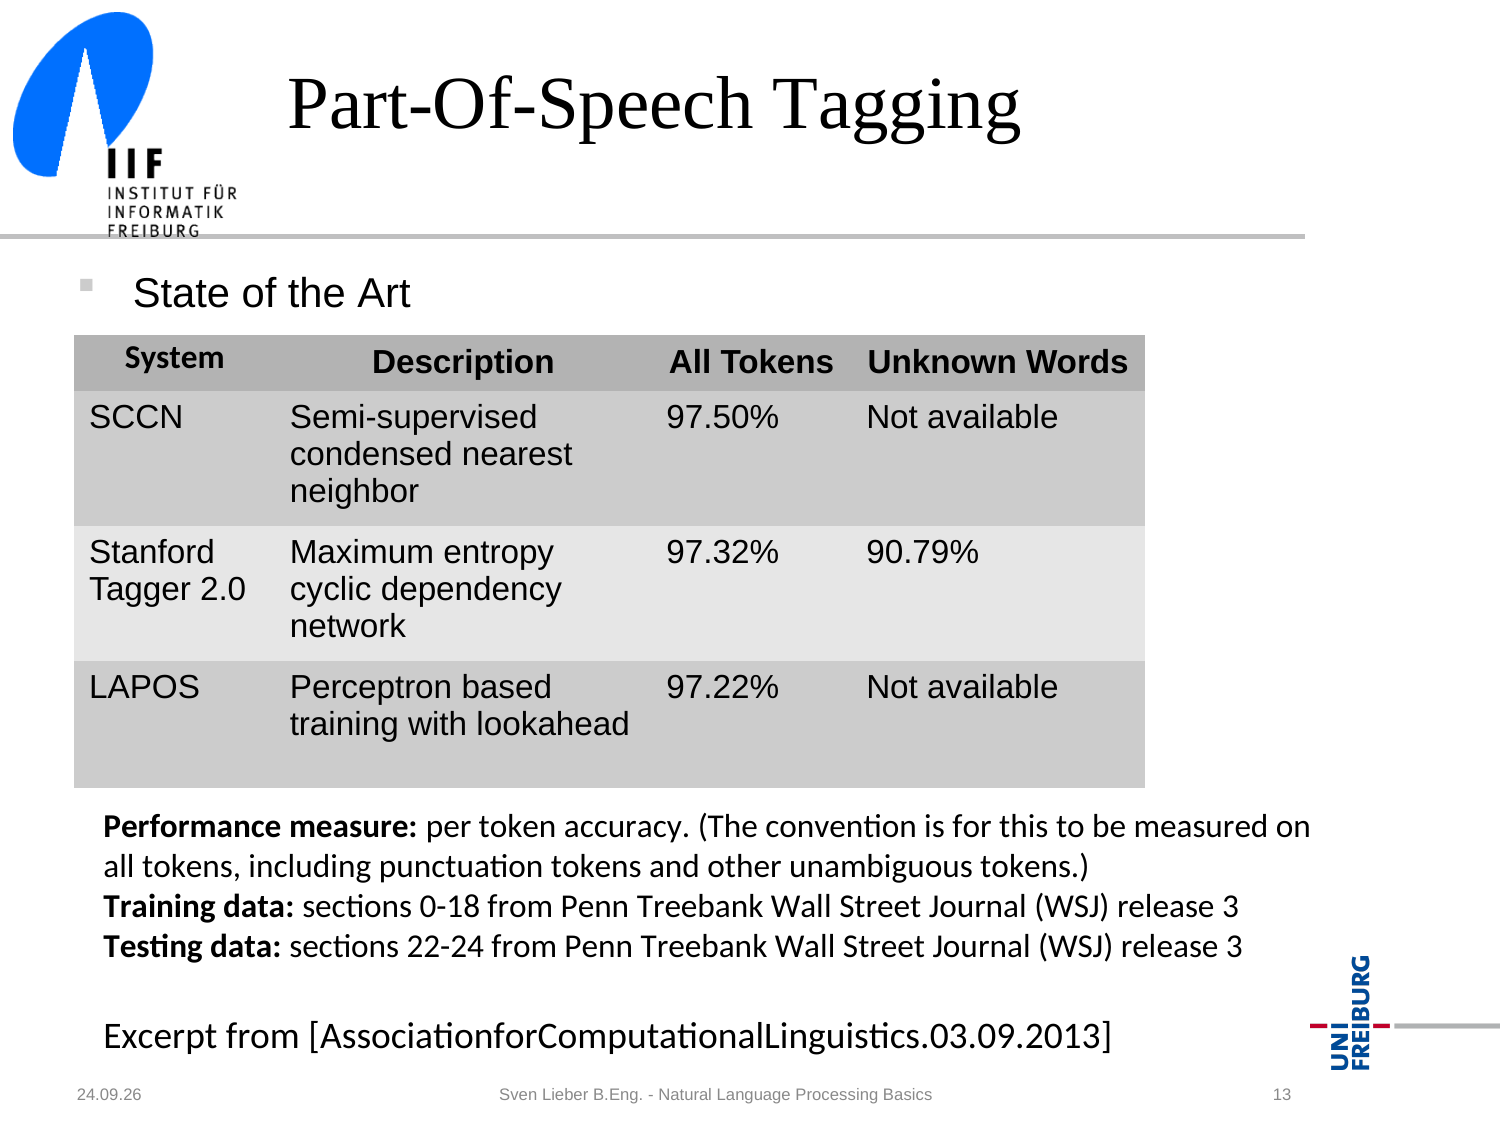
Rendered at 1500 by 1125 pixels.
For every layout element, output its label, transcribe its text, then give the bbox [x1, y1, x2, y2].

table_cell Maximum entropy cyclic dependency network [275, 526, 652, 661]
table_cell Not available [851, 391, 1145, 526]
table_header Unknown Words [851, 335, 1145, 391]
table_cell 97.50% [652, 391, 851, 526]
table_cell Semi-supervised condensed nearest neighbor [275, 391, 652, 526]
text_box Excerpt from [AssociationforComputationalLinguistics.03.09.2013] [88, 1003, 1211, 1063]
table_cell 97.32% [652, 526, 851, 661]
table_header System [74, 335, 275, 391]
table_cell Stanford Tagger 2.0 [74, 526, 275, 661]
table_header All Tokens [652, 335, 851, 391]
table_cell SCCN [74, 391, 275, 526]
list State of the Art [76, 265, 1306, 896]
table_cell 90.79% [851, 526, 1145, 661]
table_cell Perceptron based training with lookahead [275, 661, 652, 788]
text_box Performance measure: per token accuracy. (The convention is for this to be measured on all tokens, including punctuation tokens and other unambiguous tokens.) Training data: sections 0-18 from Penn Treebank Wall Street Journal (WSJ) release 3 Testing data: sections 22-24 from Penn Treebank Wall Street Journal (WSJ) release 3 [88, 797, 1329, 972]
title Part-Of-Speech Tagging [272, 46, 1306, 152]
table_cell LAPOS [74, 661, 275, 788]
table_cell 97.22% [652, 661, 851, 788]
picture [1310, 956, 1500, 1070]
picture [13, 12, 237, 237]
table_header Description [275, 335, 652, 391]
table_cell Not available [851, 661, 1145, 788]
